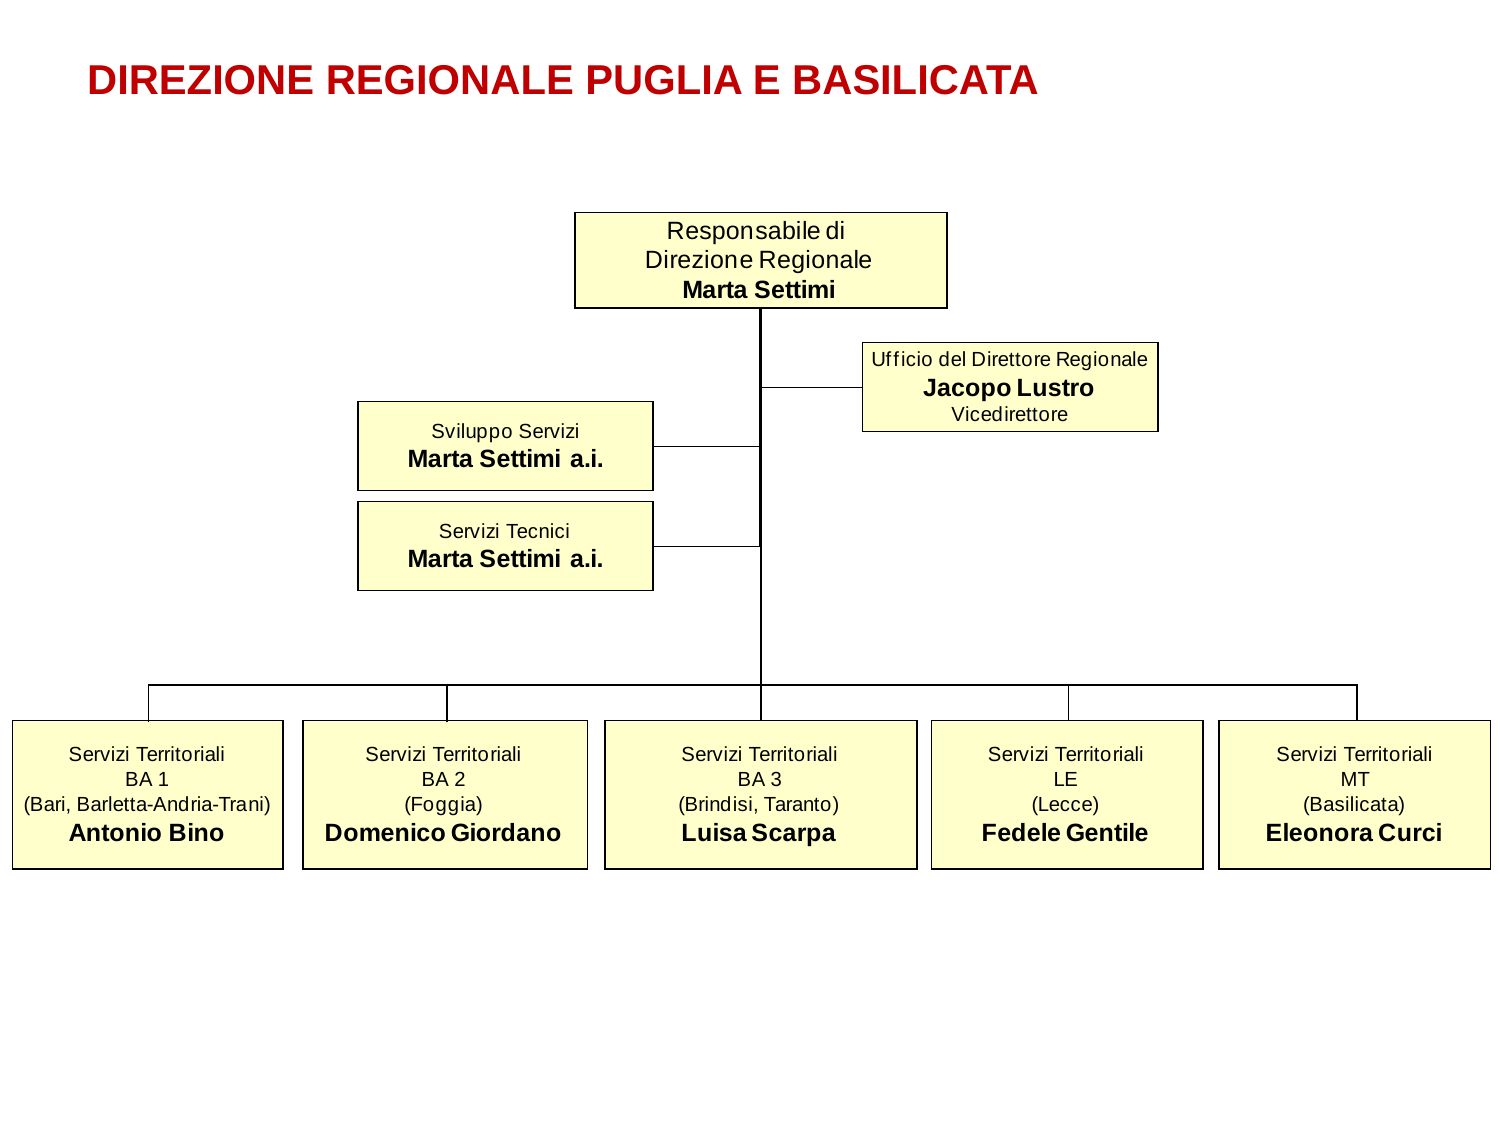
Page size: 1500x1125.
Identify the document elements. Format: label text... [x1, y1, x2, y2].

title DIREZIONE REGIONALE PUGLIA E BASILICATA [72, 45, 1462, 128]
picture [8, 207, 1492, 870]
